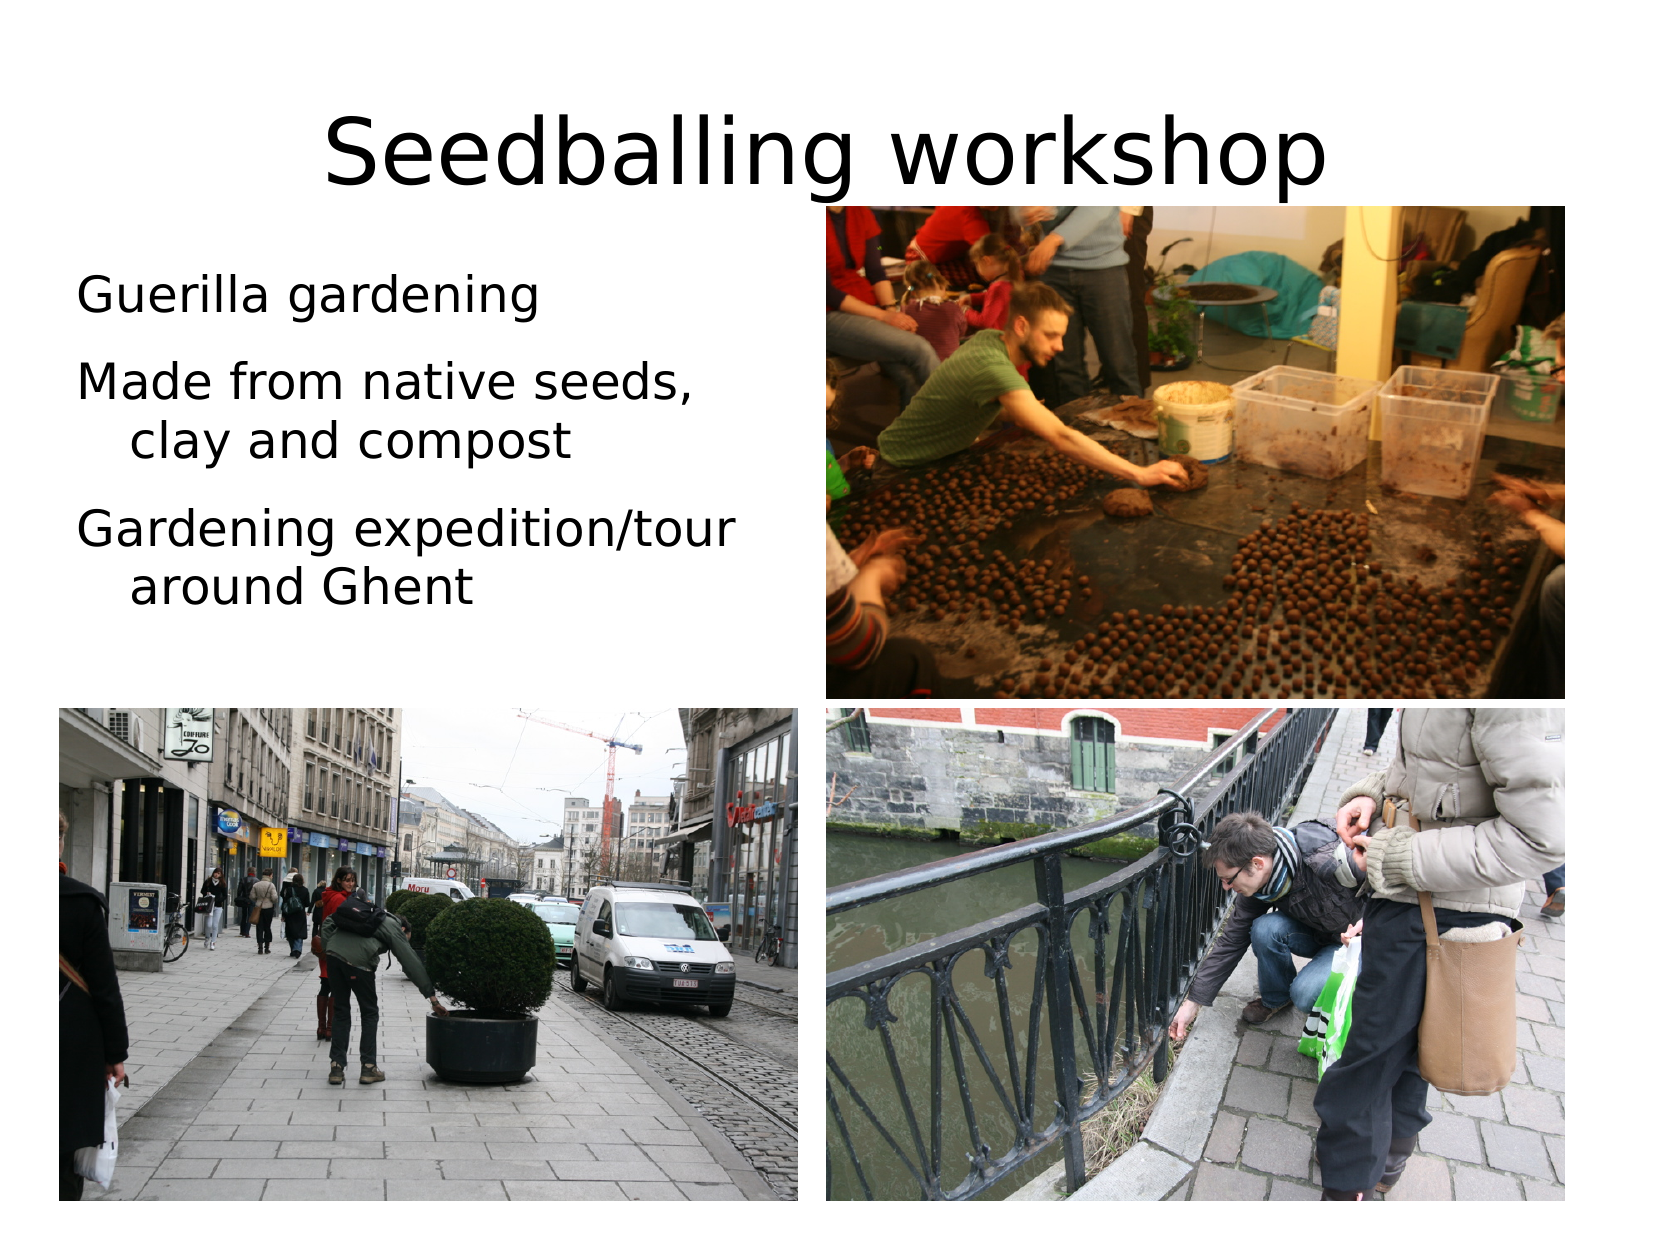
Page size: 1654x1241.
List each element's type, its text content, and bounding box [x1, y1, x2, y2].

picture [826, 708, 1565, 1201]
picture [826, 206, 1565, 699]
title Seedballing workshop [82, 49, 1571, 257]
list Guerilla gardening Made from native seeds, clay and compost Gardening expedition/tour around Ghent [59, 265, 798, 680]
picture [59, 708, 798, 1201]
